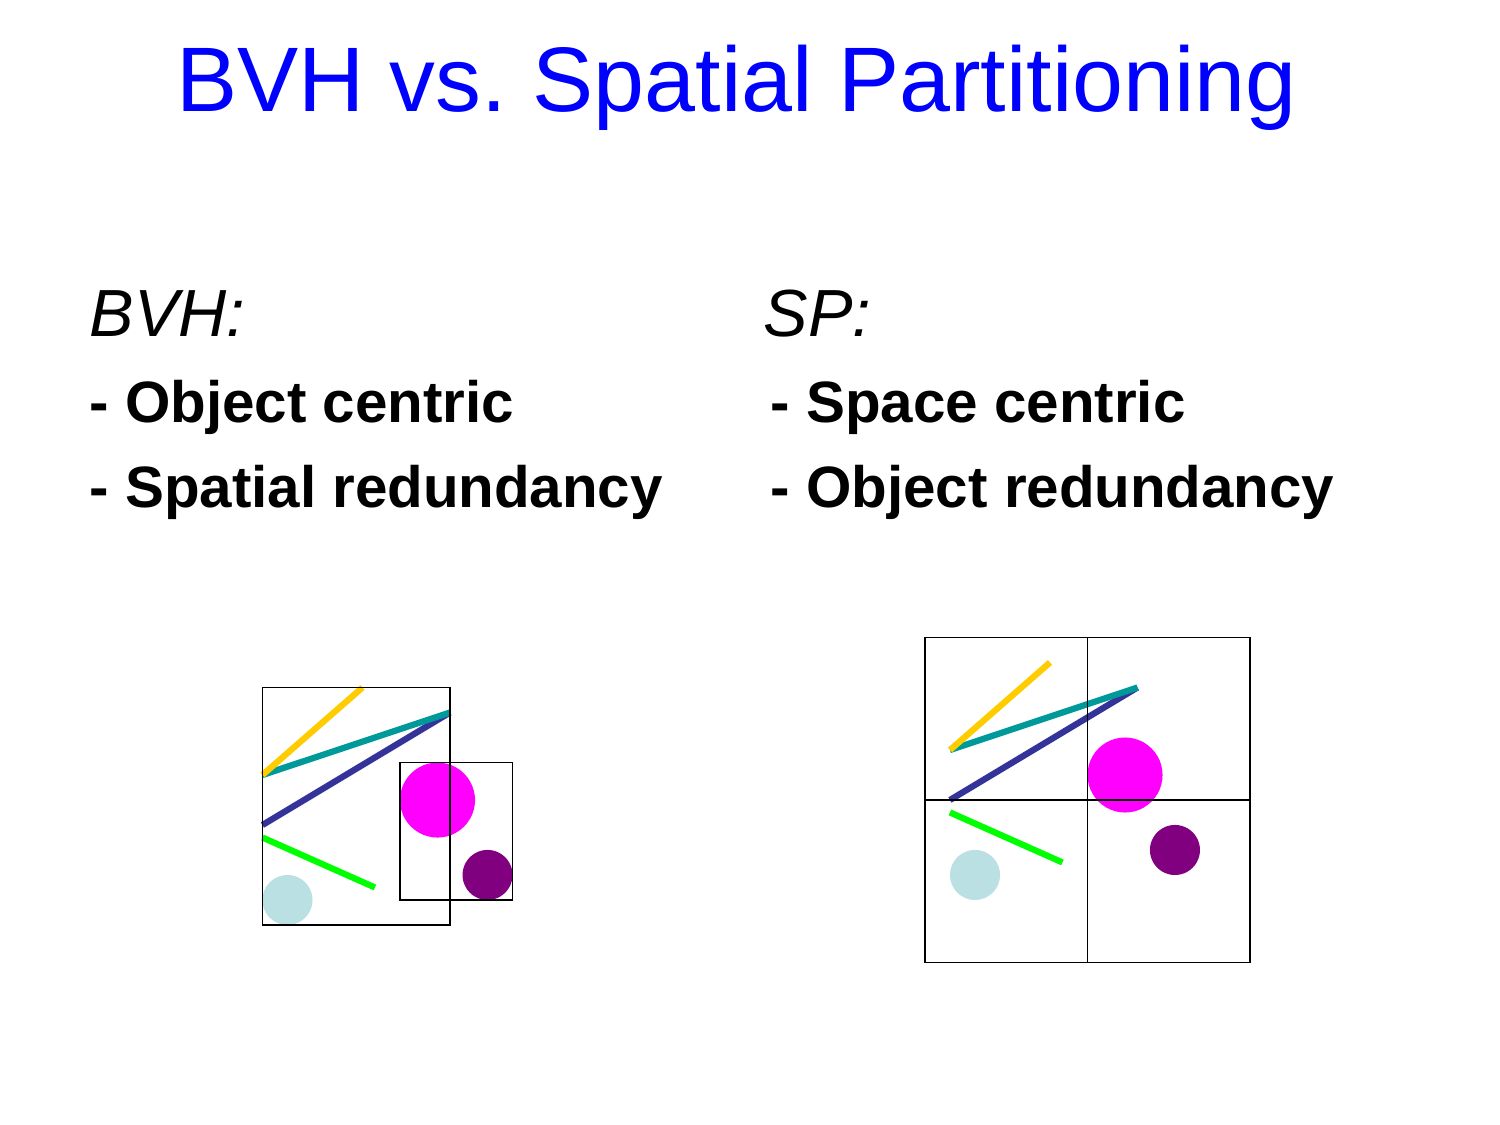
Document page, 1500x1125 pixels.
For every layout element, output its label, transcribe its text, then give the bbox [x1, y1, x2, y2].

text_box [950, 849, 1001, 901]
text_box [1088, 737, 1163, 799]
text_box [1149, 824, 1201, 876]
text_box [1098, 801, 1153, 813]
text_box [263, 875, 313, 924]
text_box [451, 765, 476, 836]
title BVH vs. Spatial Partitioning [62, 0, 1413, 151]
text_box [401, 763, 449, 838]
list BVH: SP: - Object centric - Space centric - Spatial redundancy - Object redundancy [75, 262, 1426, 1006]
text_box [462, 849, 512, 899]
